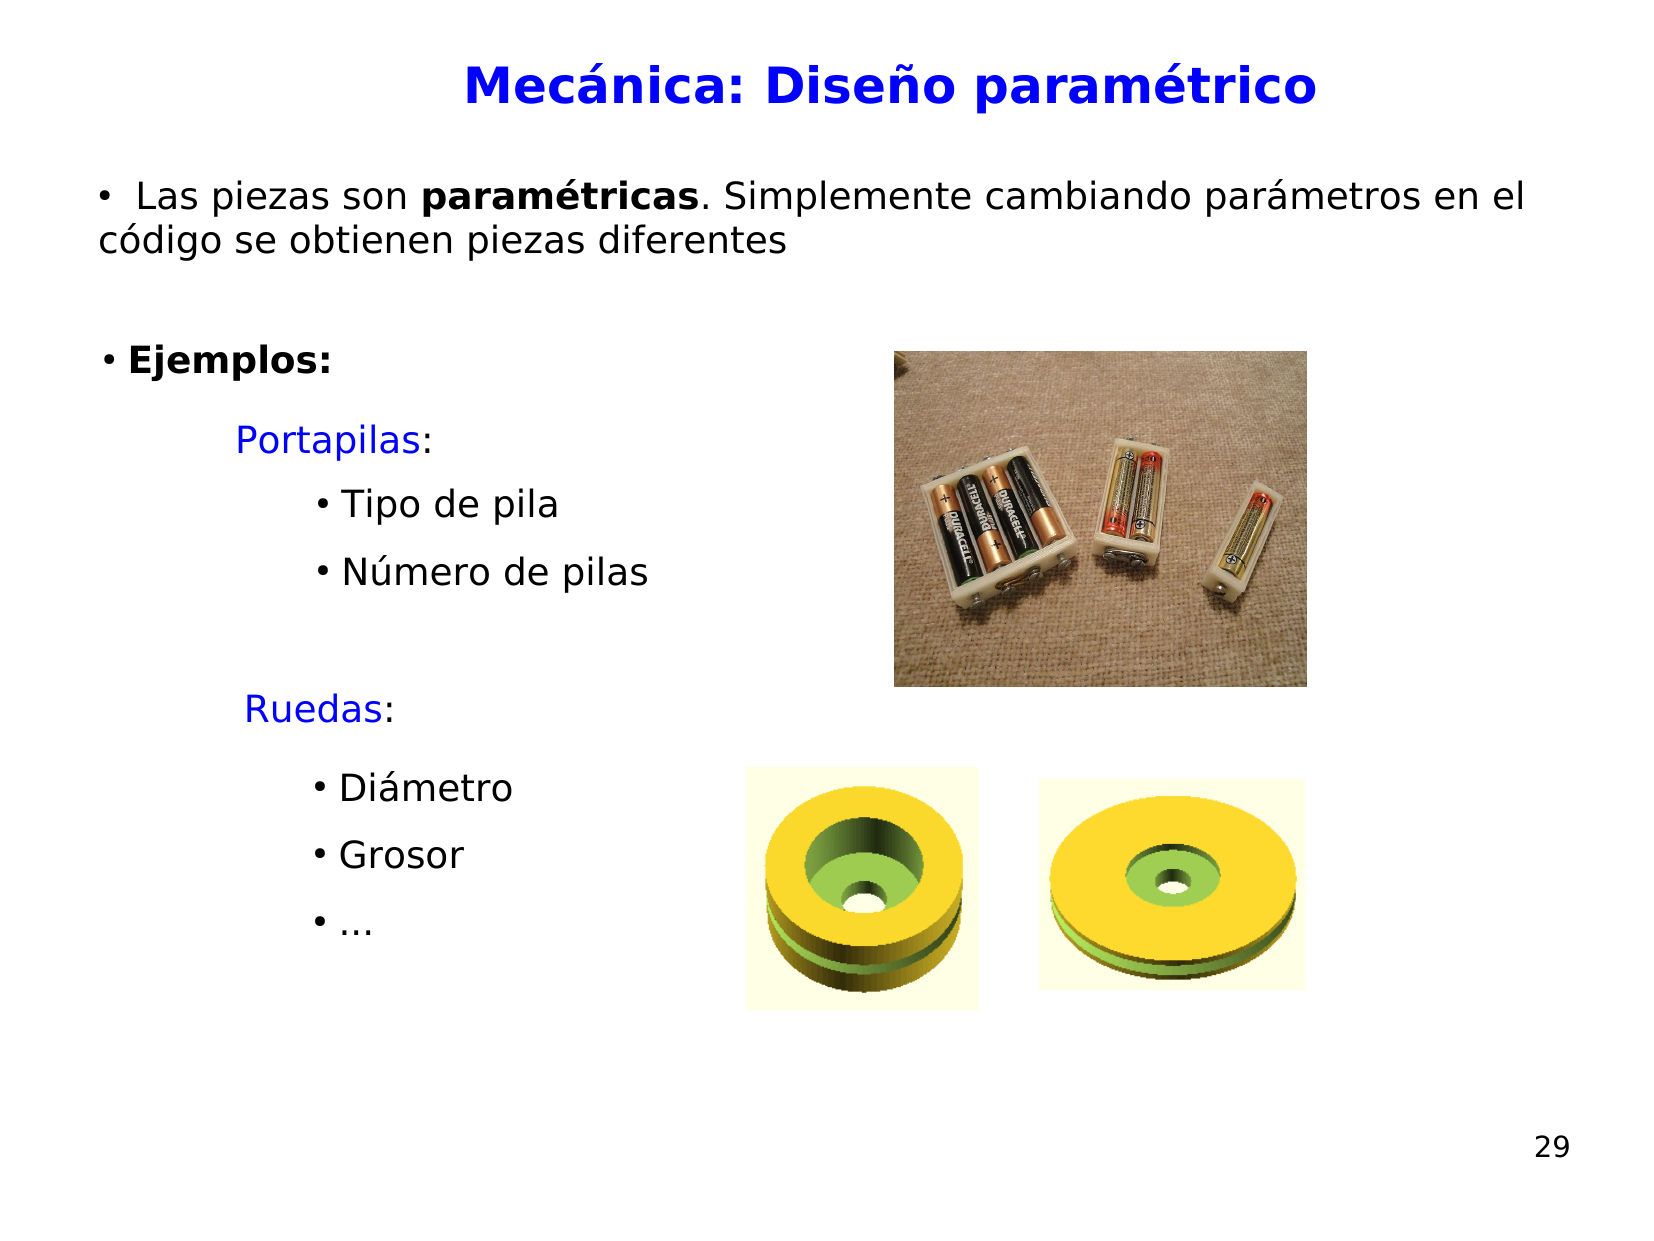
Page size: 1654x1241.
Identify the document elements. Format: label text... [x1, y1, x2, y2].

text_box Mecánica: Diseño paramétrico [448, 49, 1334, 123]
text_box Las piezas son paramétricas. Simplemente cambiando parámetros en el código se obtienen piezas diferentes [83, 167, 1550, 298]
picture [1039, 779, 1305, 990]
picture [746, 767, 979, 1010]
text_box Ejemplos: [87, 331, 381, 390]
picture [894, 351, 1307, 687]
text_box Diámetro Grosor ... [298, 758, 705, 952]
text_box Portapilas: [207, 410, 514, 470]
text_box Tipo de pila Número de pilas [301, 475, 708, 602]
text_box Ruedas: [216, 680, 522, 740]
